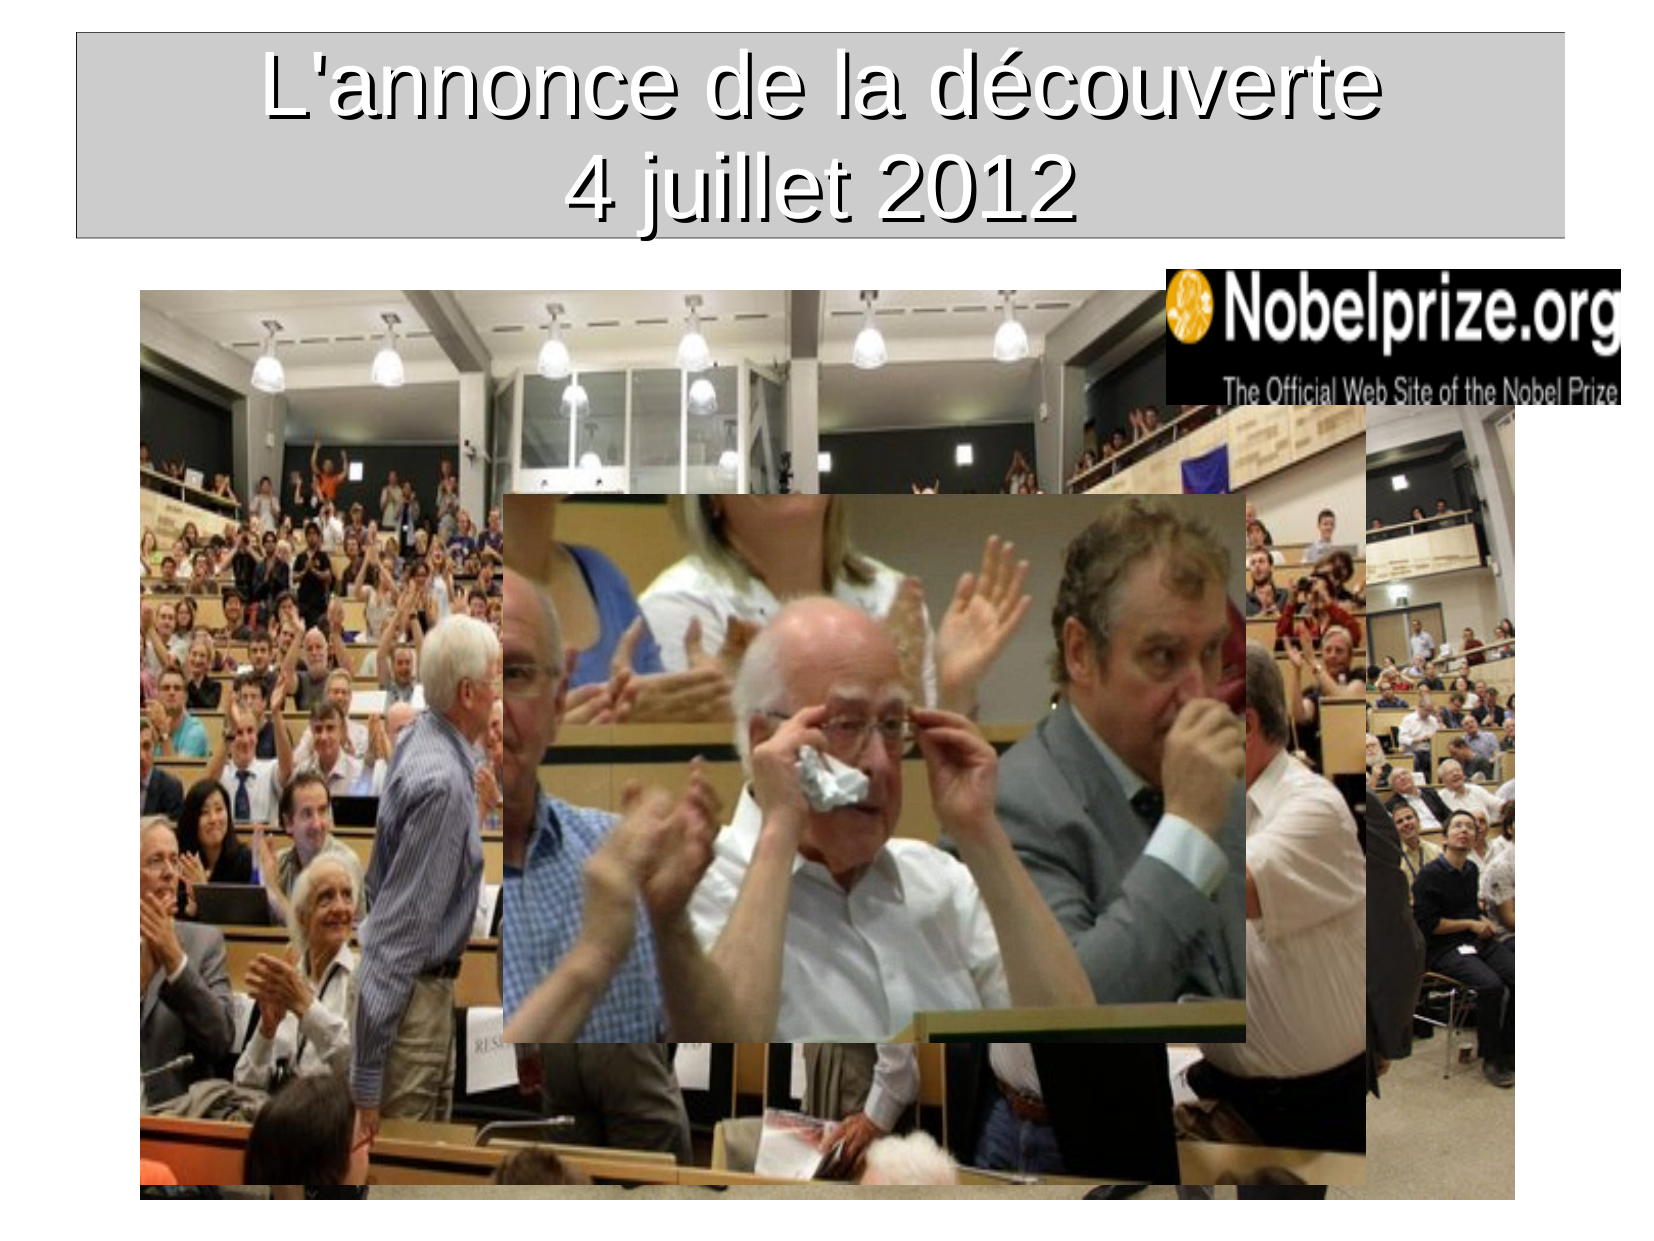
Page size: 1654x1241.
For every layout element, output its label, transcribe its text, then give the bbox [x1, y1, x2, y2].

title L'annonce de la découverte 4 juillet 2012 [76, 32, 1565, 238]
picture [140, 269, 1621, 1201]
